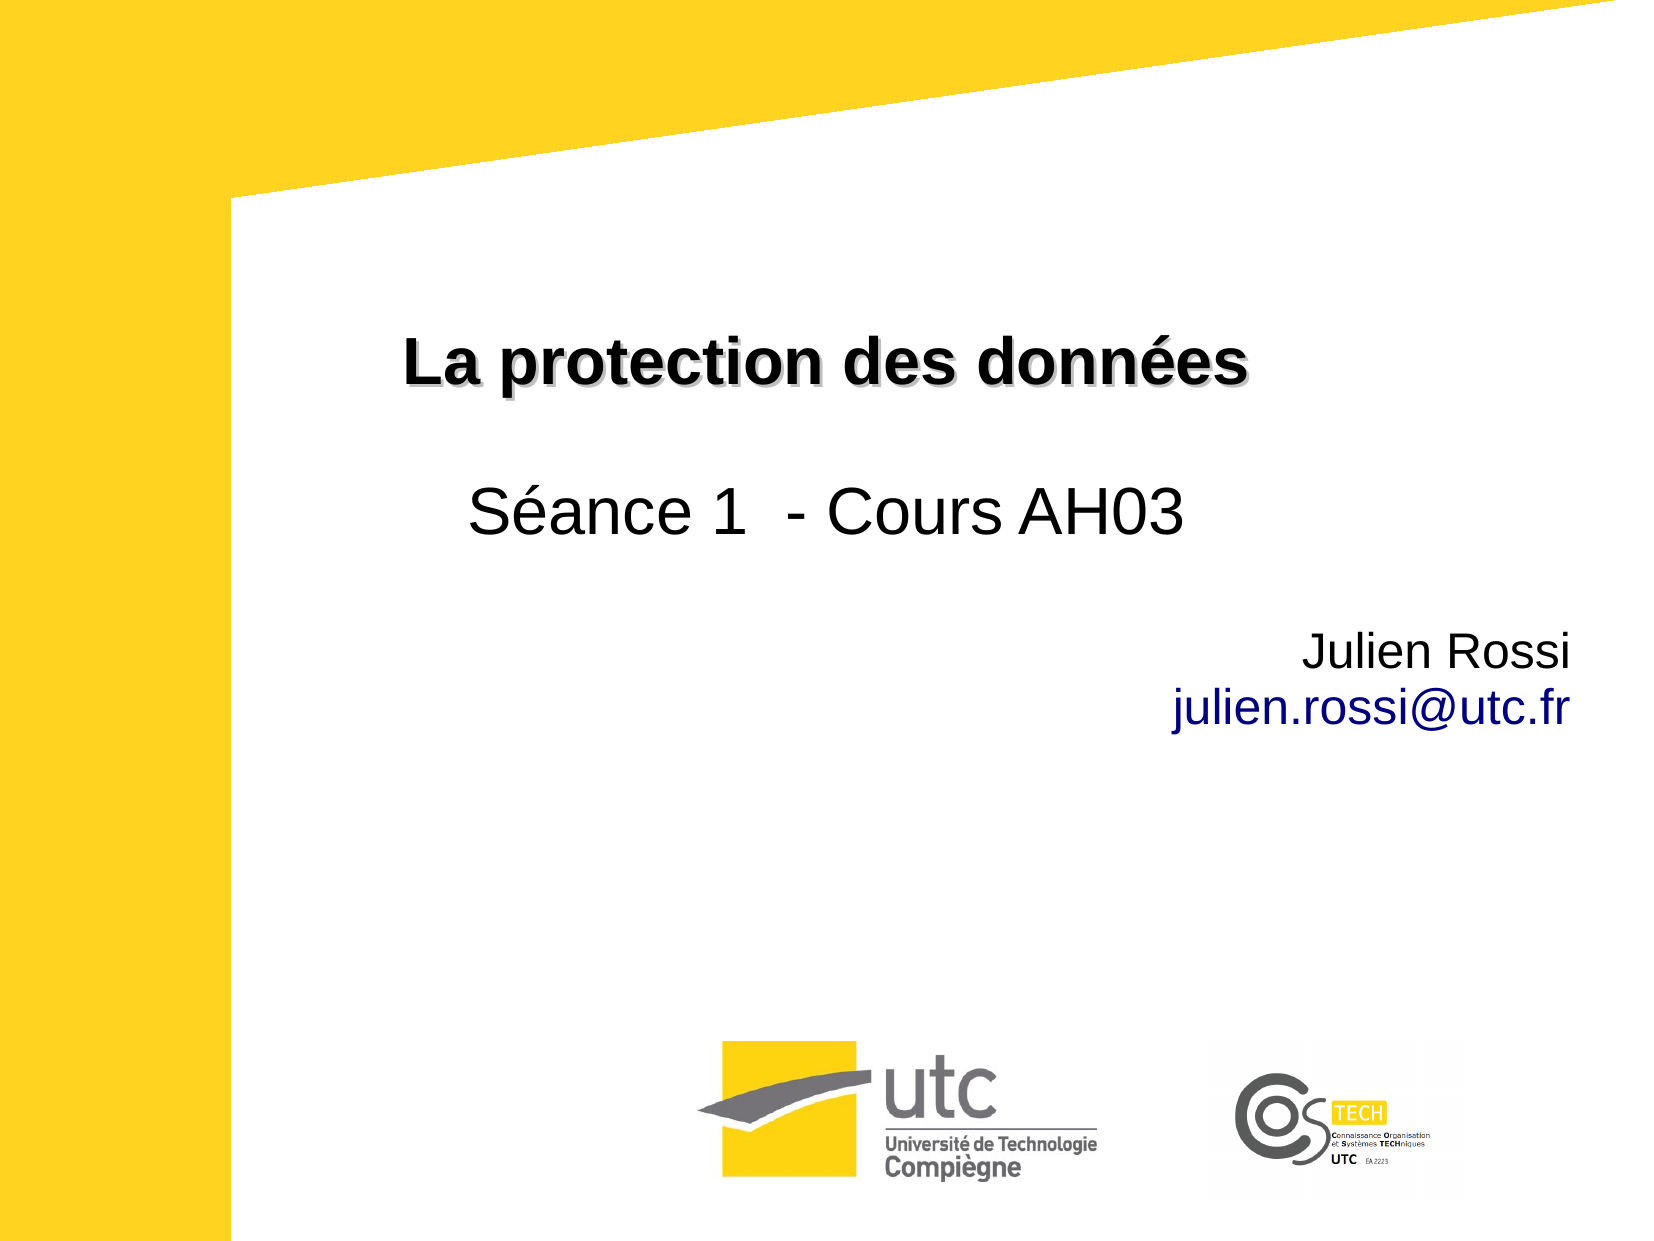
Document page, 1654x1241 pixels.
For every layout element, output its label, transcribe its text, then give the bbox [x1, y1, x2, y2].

picture [1200, 1032, 1465, 1205]
subtitle La protection des données Séance 1 - Cours AH03 Julien Rossi julien.rossi@utc.fr [82, 49, 1571, 1010]
text_box [0, 0, 1614, 1241]
picture [697, 1041, 1097, 1182]
